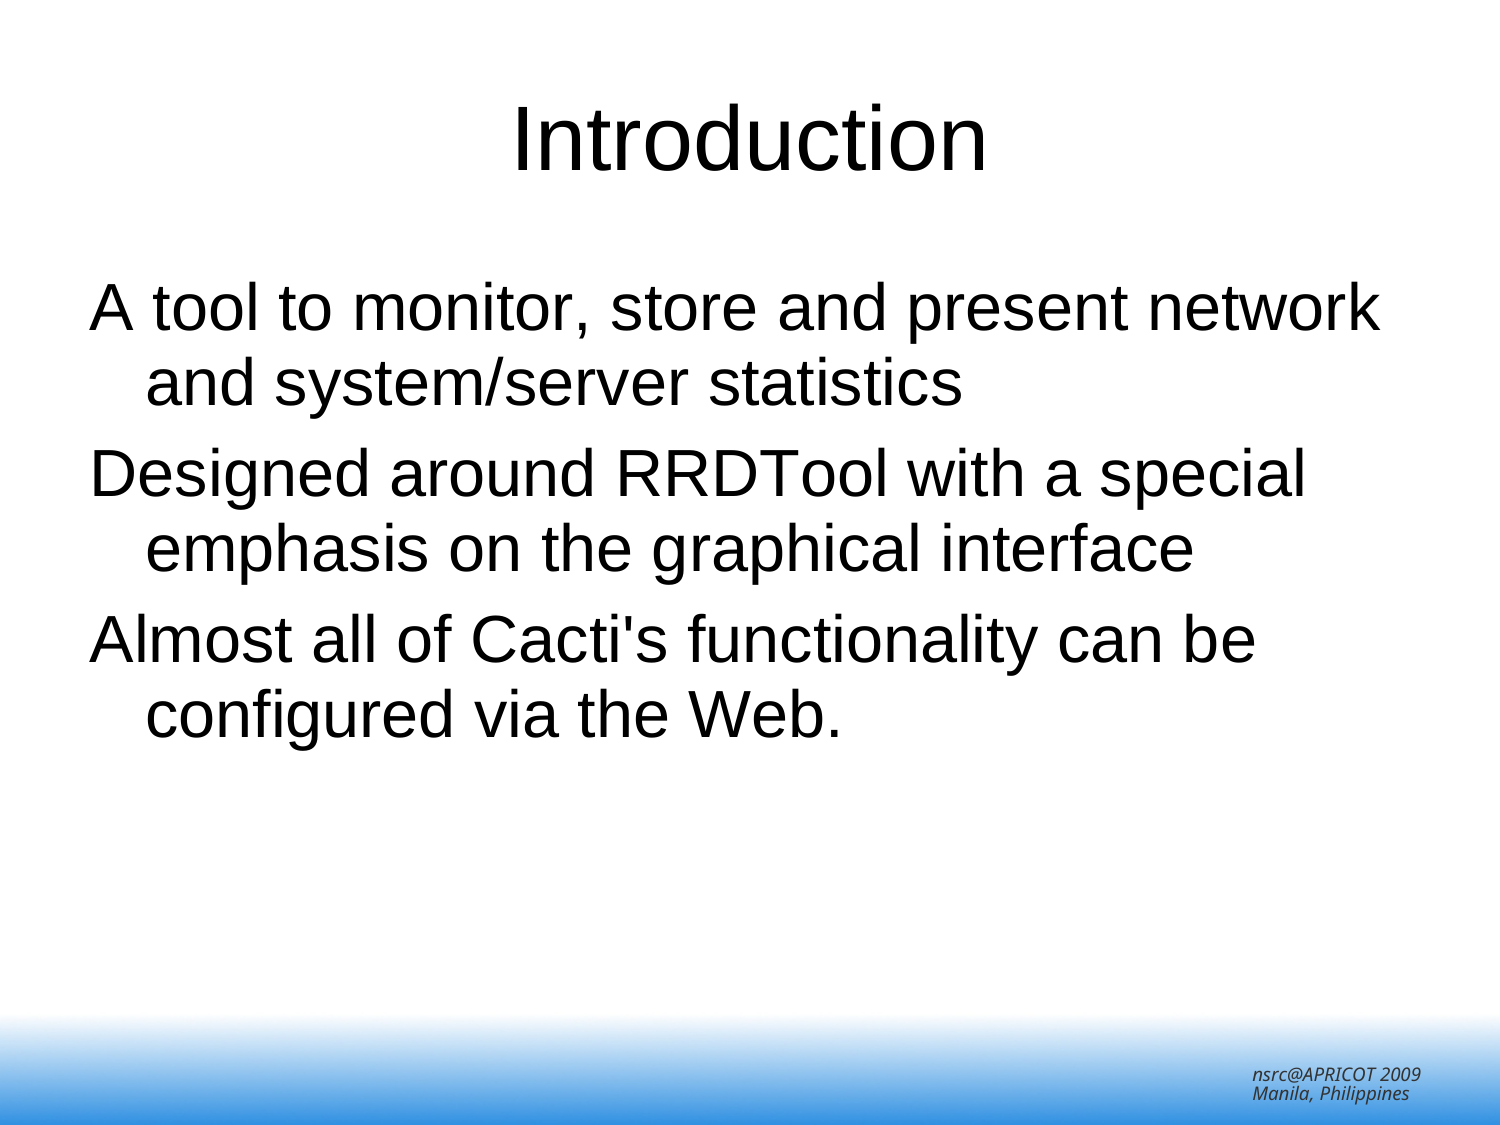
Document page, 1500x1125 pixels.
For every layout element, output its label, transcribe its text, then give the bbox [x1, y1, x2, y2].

title Introduction [75, 45, 1426, 233]
list A tool to monitor, store and present network and system/server statistics Designed around RRDTool with a special emphasis on the graphical interface Almost all of Cacti's functionality can be configured via the Web. [75, 262, 1426, 1006]
picture [0, 1012, 1500, 1125]
